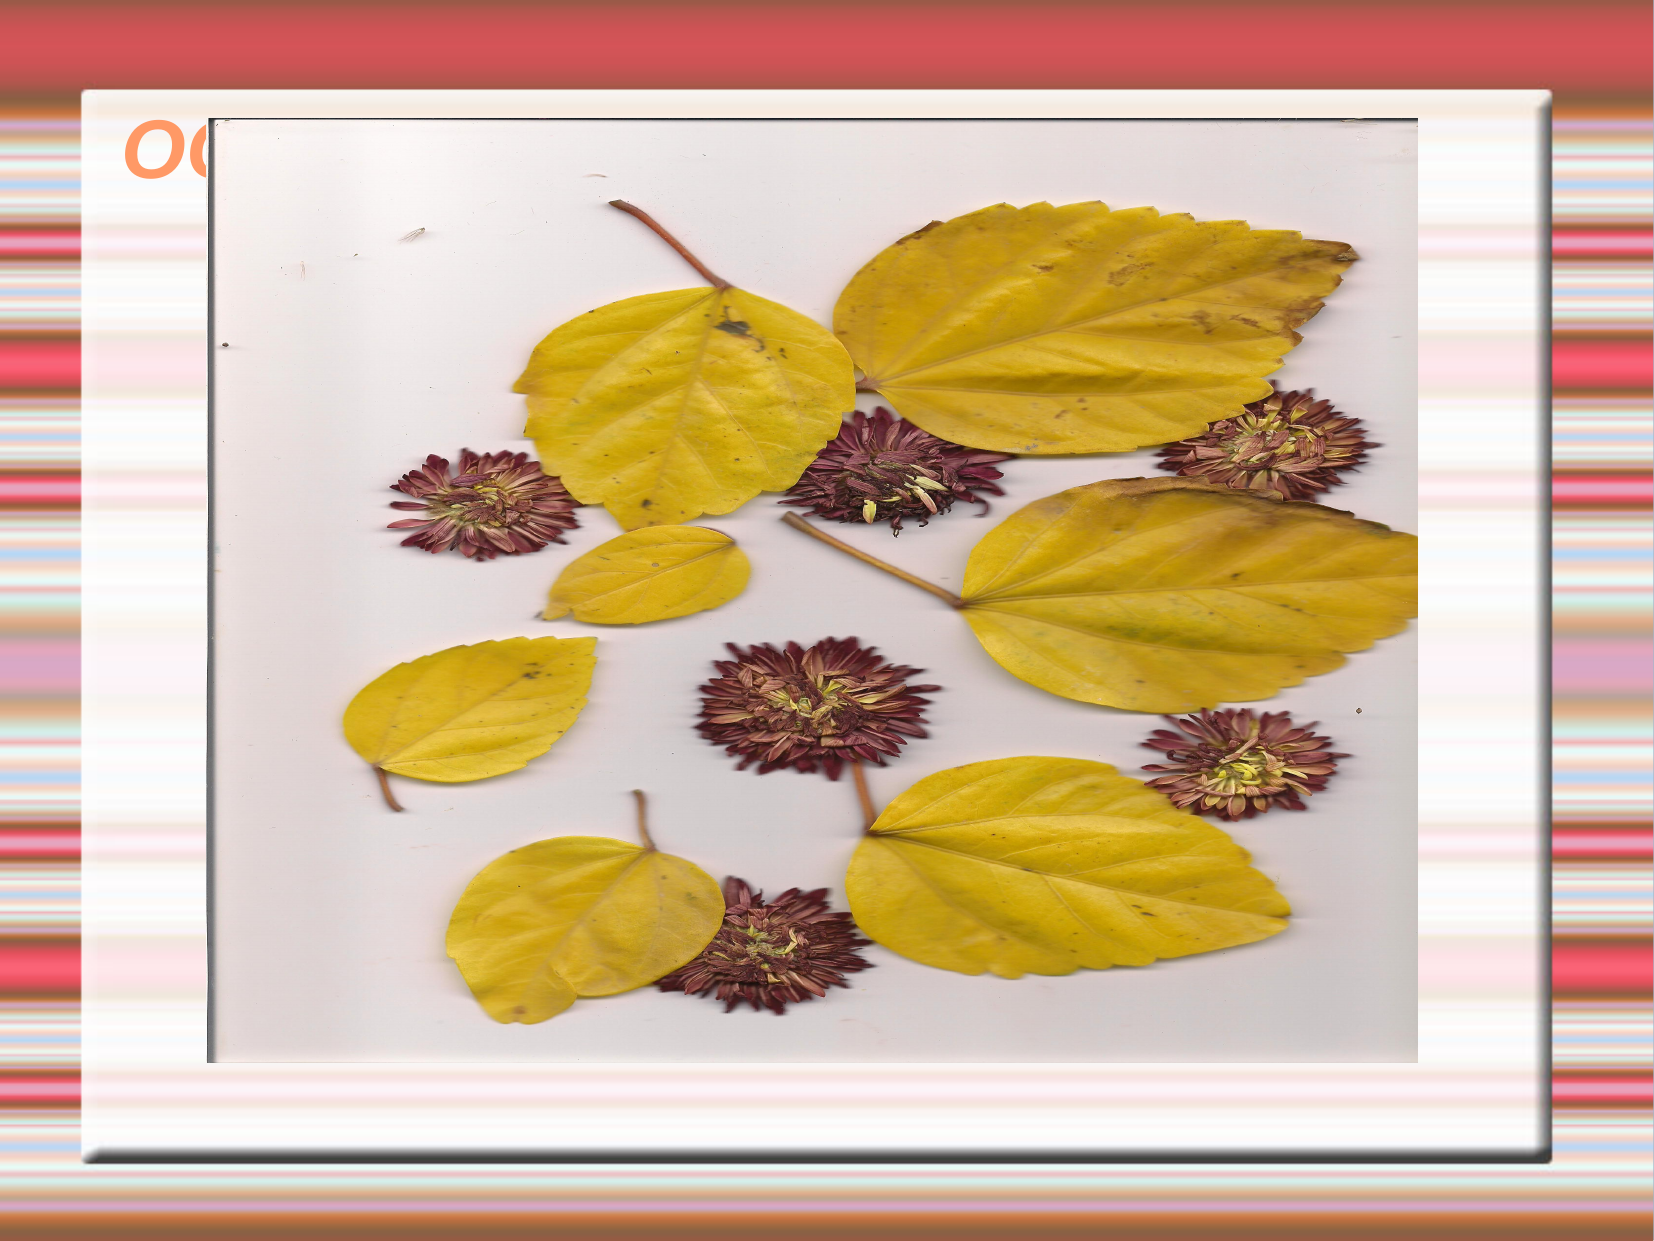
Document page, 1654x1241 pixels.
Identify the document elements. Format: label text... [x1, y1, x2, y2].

picture [0, 0, 1654, 1241]
title ОСЕННЯЯ ПОРА [121, 46, 1534, 254]
